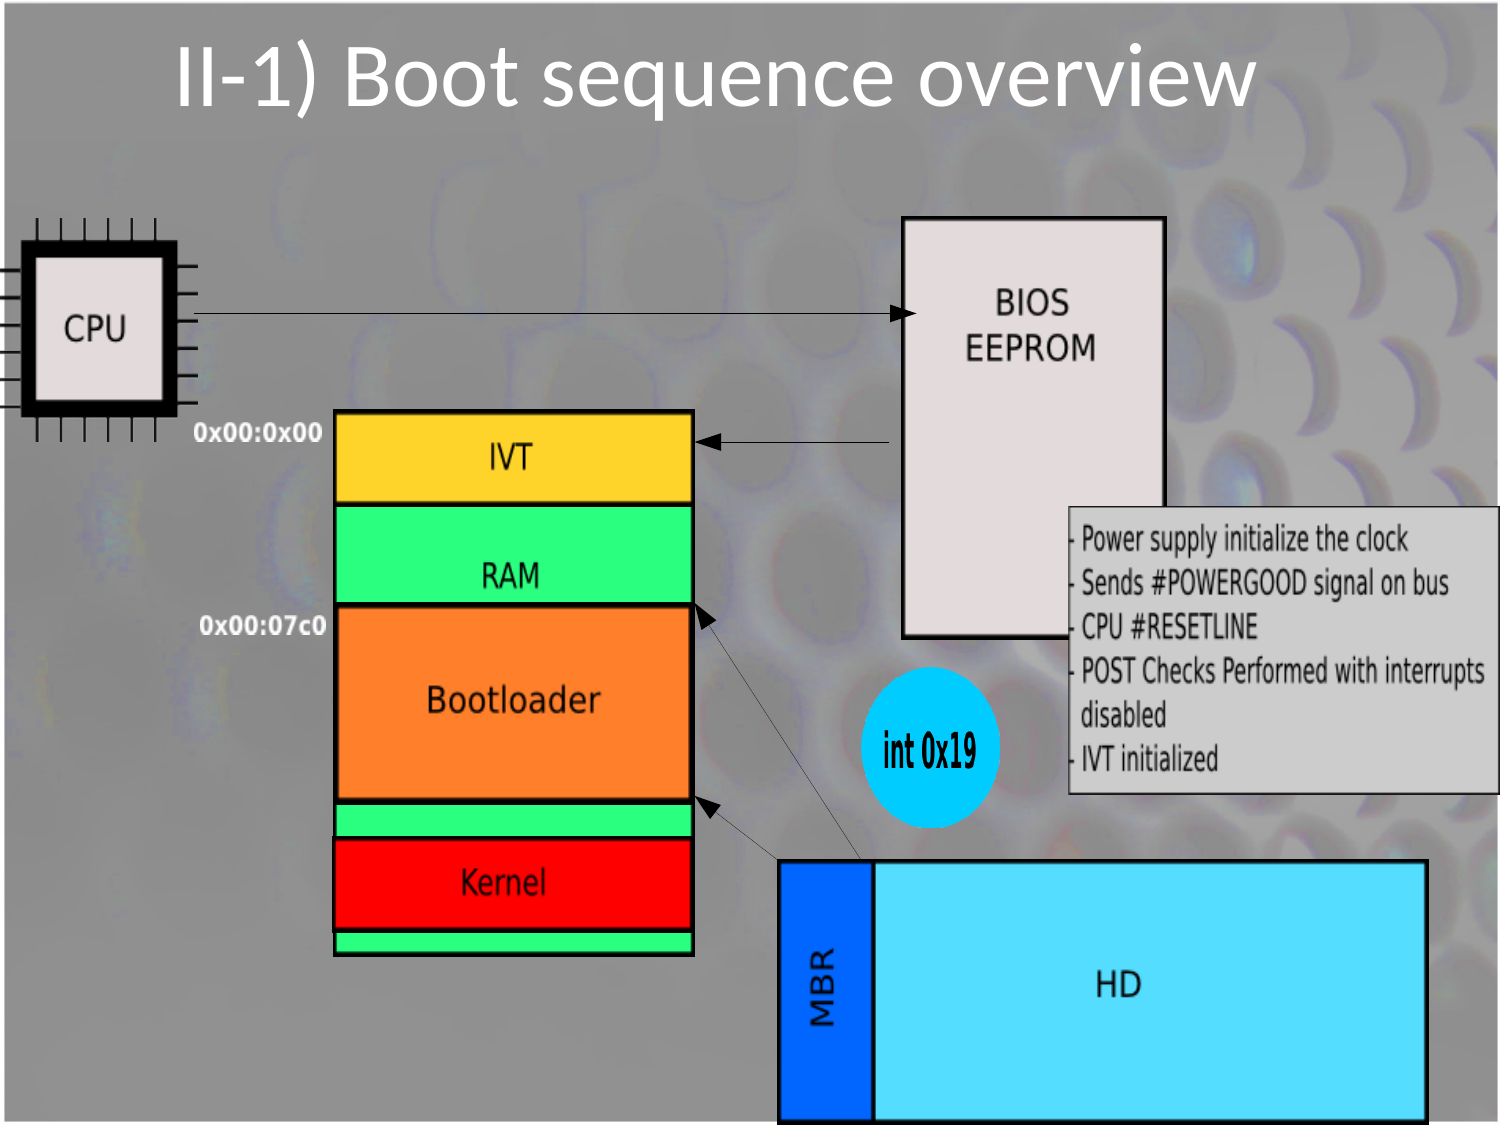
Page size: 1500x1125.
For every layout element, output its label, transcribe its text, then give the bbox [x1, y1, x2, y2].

picture [0, 0, 1500, 1125]
title II-1) Boot sequence overview [16, 5, 1417, 161]
